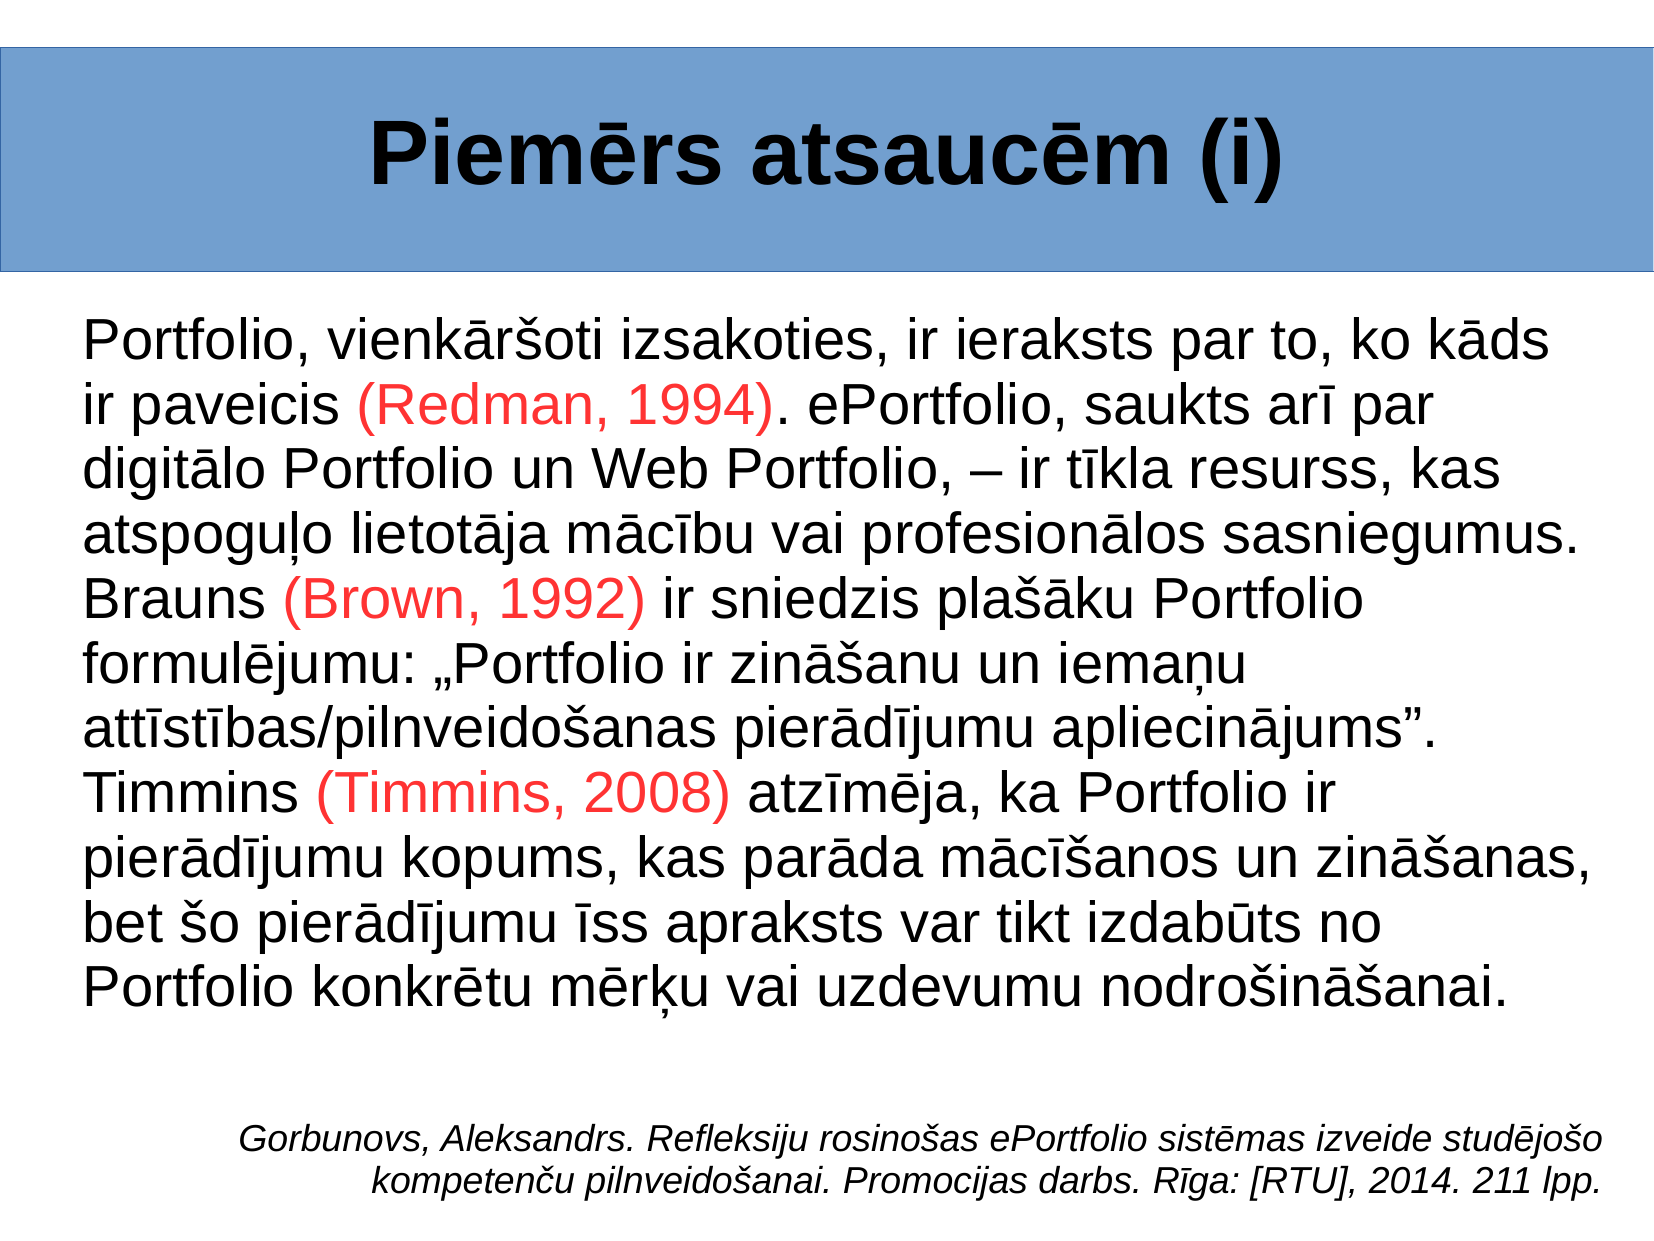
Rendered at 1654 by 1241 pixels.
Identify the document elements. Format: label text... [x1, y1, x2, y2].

text_box [0, 47, 1654, 272]
text_box Gorbunovs, Aleksandrs. Refleksiju rosinošas ePortfolio sistēmas izveide studējošo kompetenču pilnveidošanai. Promocijas darbs. Rīga: [RTU], 2014. 211 lpp. [11, 1110, 1619, 1238]
list Portfolio, vienkāršoti izsakoties, ir ieraksts par to, ko kāds ir paveicis (Redman, 1994). ePortfolio, saukts arī par digitālo Portfolio un Web Portfolio, – ir tīkla resurss, kas atspoguļo lietotāja mācību vai profesionālos sasniegumus. Brauns (Brown, 1992) ir sniedzis plašāku Portfolio formulējumu: „Portfolio ir zināšanu un iemaņu attīstības/pilnveidošanas pierādījumu apliecinājums”. Timmins (Timmins, 2008) atzīmēja, ka Portfolio ir pierādījumu kopums, kas parāda mācīšanos un zināšanas, bet šo pierādījumu īss apraksts var tikt izdabūts no Portfolio konkrētu mērķu vai uzdevumu nodrošināšanai. [82, 307, 1595, 1069]
title Piemērs atsaucēm (i) [82, 49, 1571, 257]
